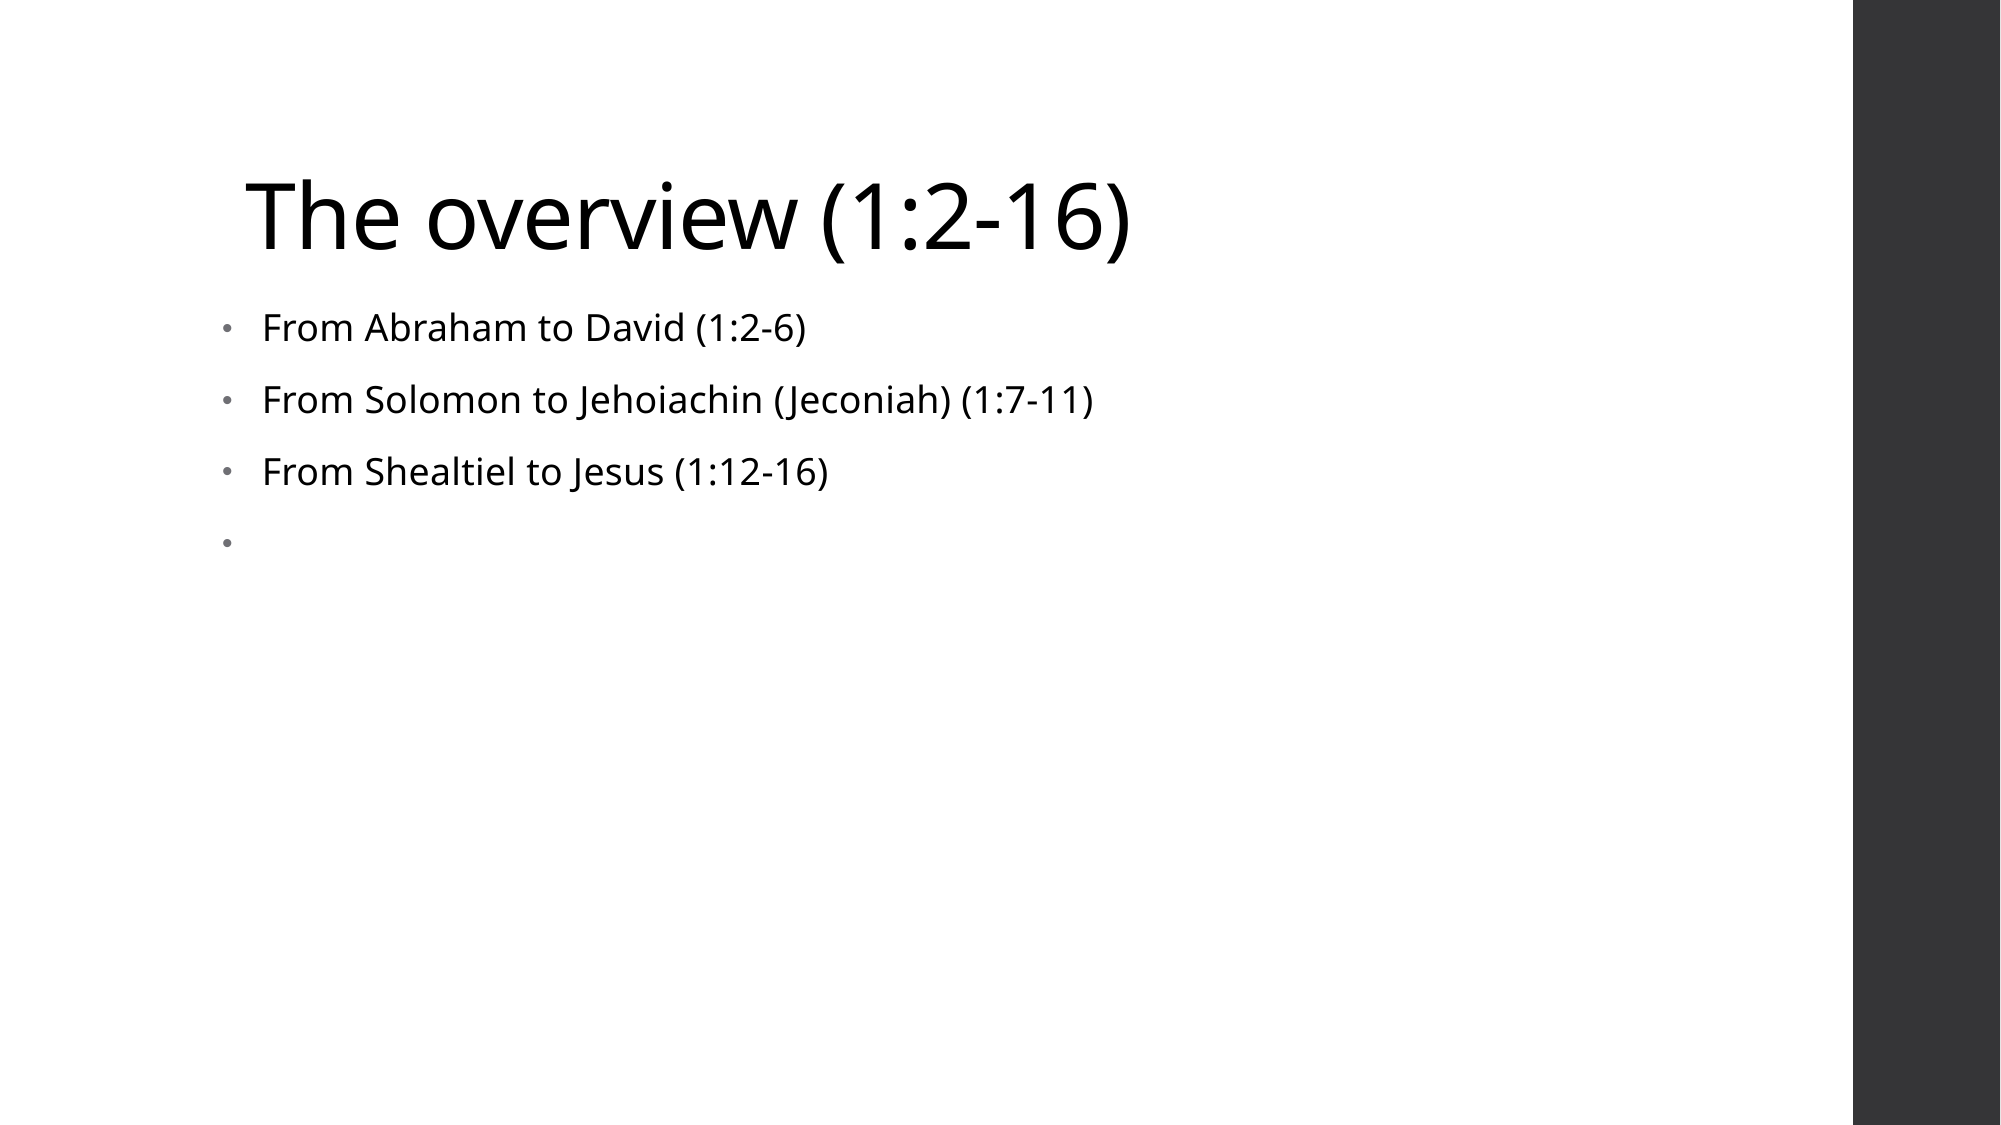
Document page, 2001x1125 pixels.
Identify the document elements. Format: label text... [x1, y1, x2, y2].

title The overview (1:2-16) [206, 60, 1797, 278]
list From Abraham to David (1:2-6) From Solomon to Jehoiachin (Jeconiah) (1:7-11) From Shealtiel to Jesus (1:12-16) [206, 299, 1617, 1014]
